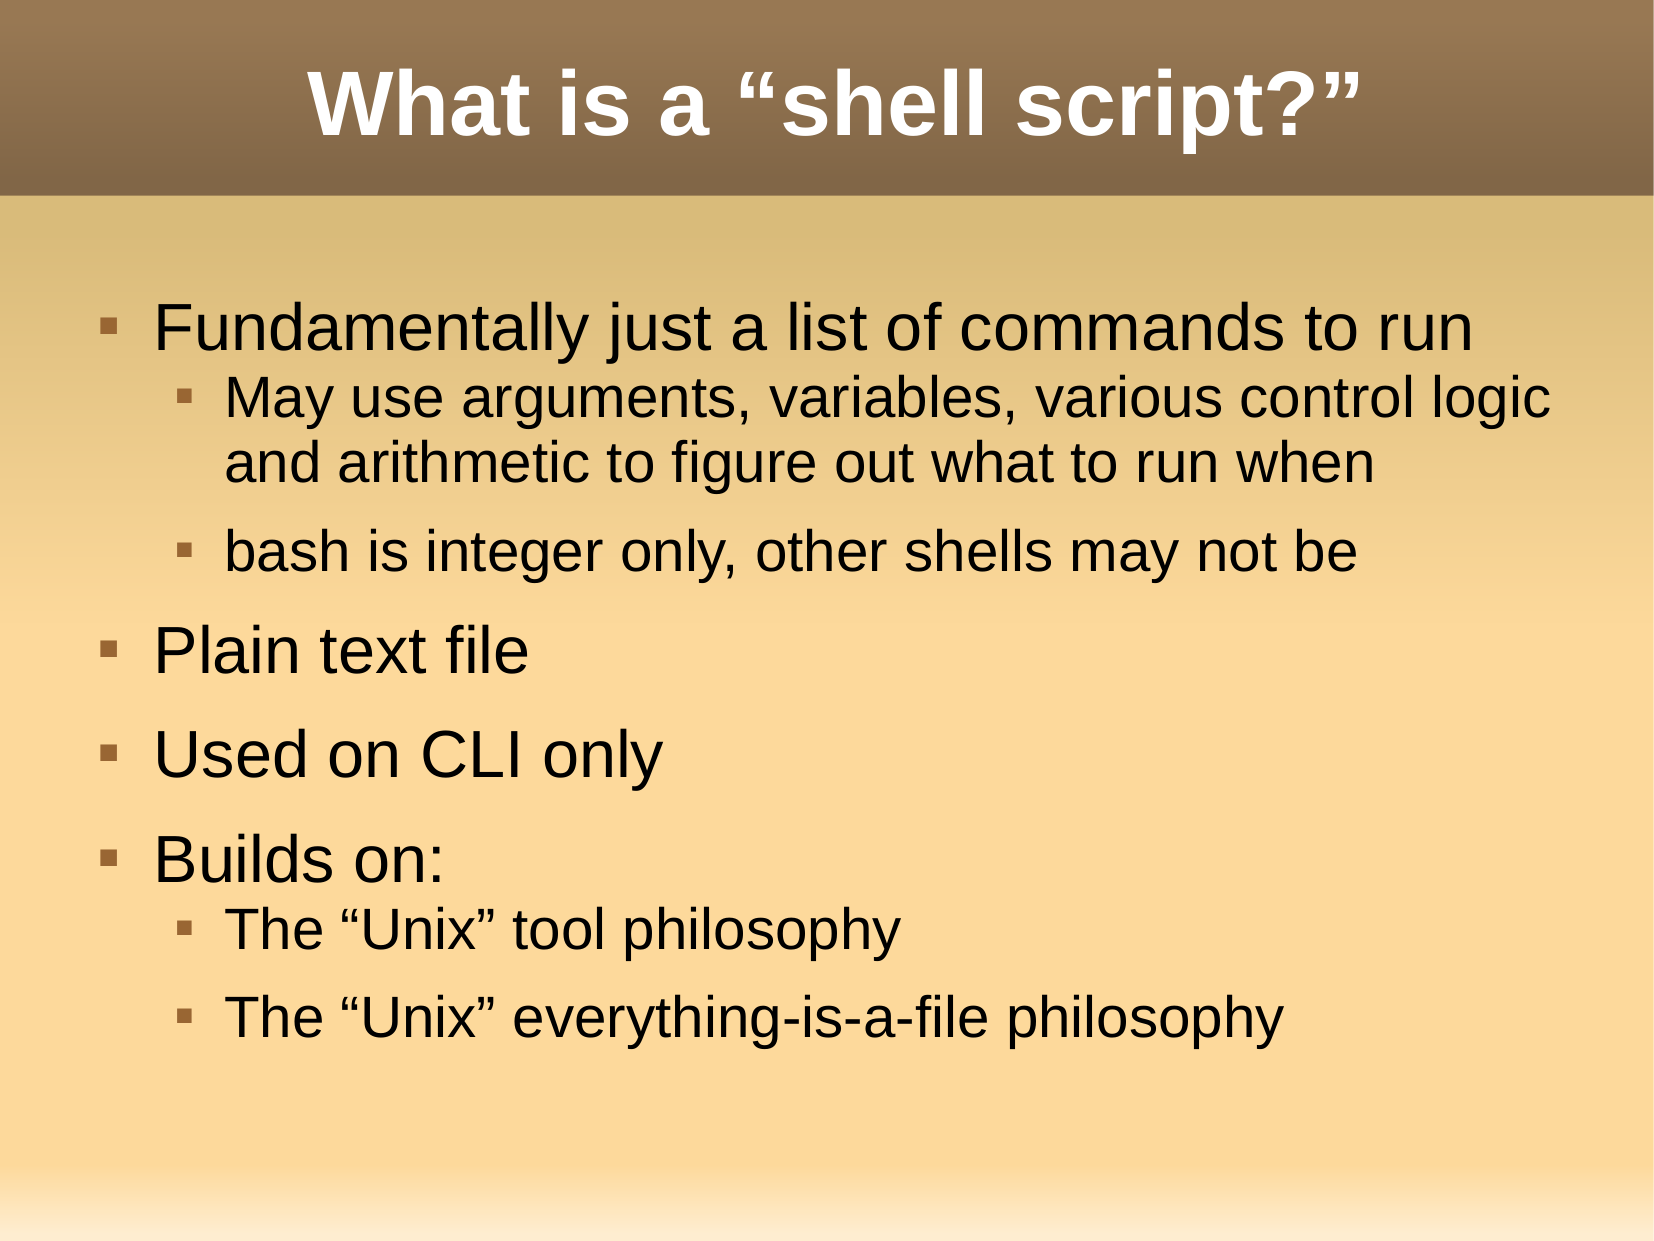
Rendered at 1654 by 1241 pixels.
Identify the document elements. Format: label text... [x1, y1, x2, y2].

list Fundamentally just a list of commands to run May use arguments, variables, various control logic and arithmetic to figure out what to run when bash is integer only, other shells may not be Plain text file Used on CLI only Builds on: The “Unix” tool philosophy The “Unix” everything-is-a-file philosophy [82, 290, 1571, 1109]
title What is a “shell script?” [76, 0, 1565, 208]
picture [0, 0, 1654, 1241]
